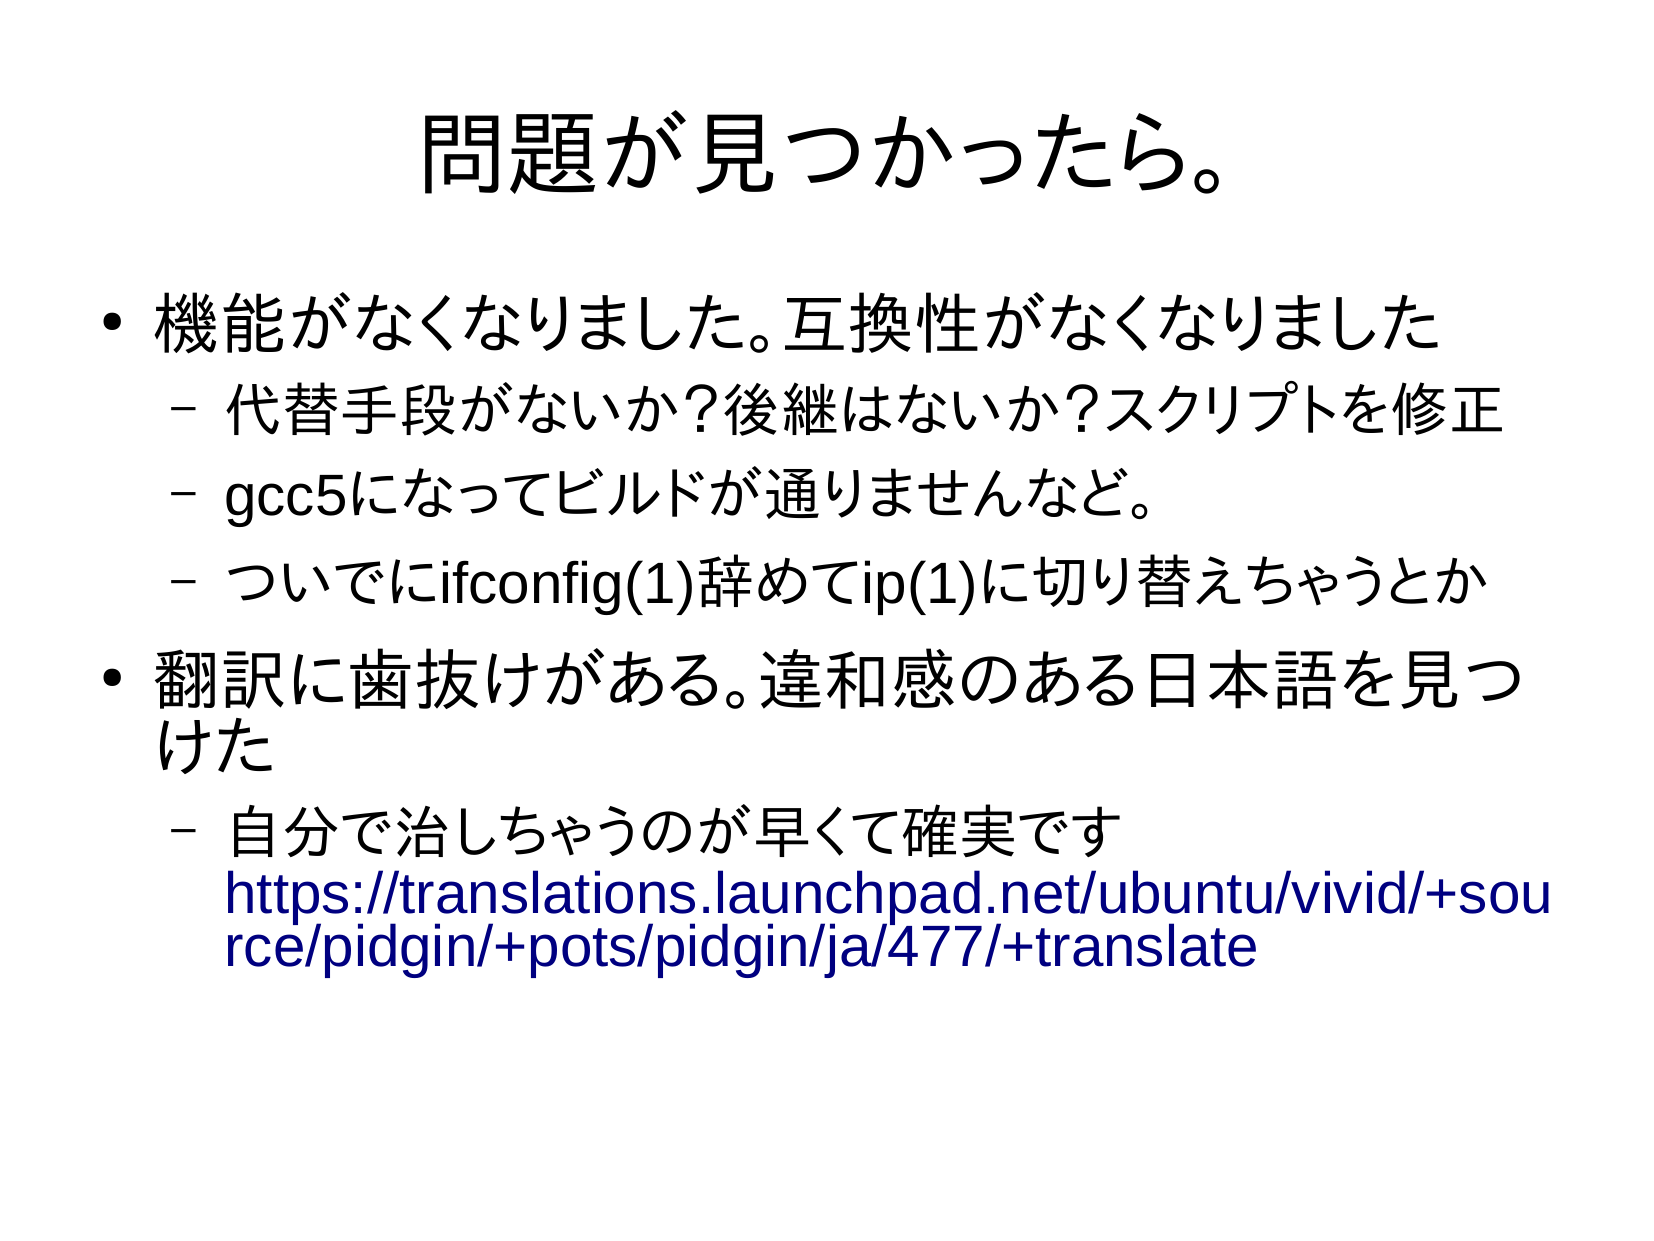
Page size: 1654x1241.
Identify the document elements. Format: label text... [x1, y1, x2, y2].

list 機能がなくなりました。互換性がなくなりました 代替手段がないか？後継はないか？スクリプトを修正 gcc5になってビルドが通りませんなど。 ついでにifconfig(1)辞めてip(1)に切り替えちゃうとか 翻訳に歯抜けがある。違和感のある日本語を見つけた 自分で治しちゃうのが早くて確実です https://translations.launchpad.net/ubuntu/vivid/+source/pidgin/+pots/pidgin/ja/477/+translate [82, 290, 1571, 1010]
title 問題が見つかったら。 [82, 49, 1571, 257]
